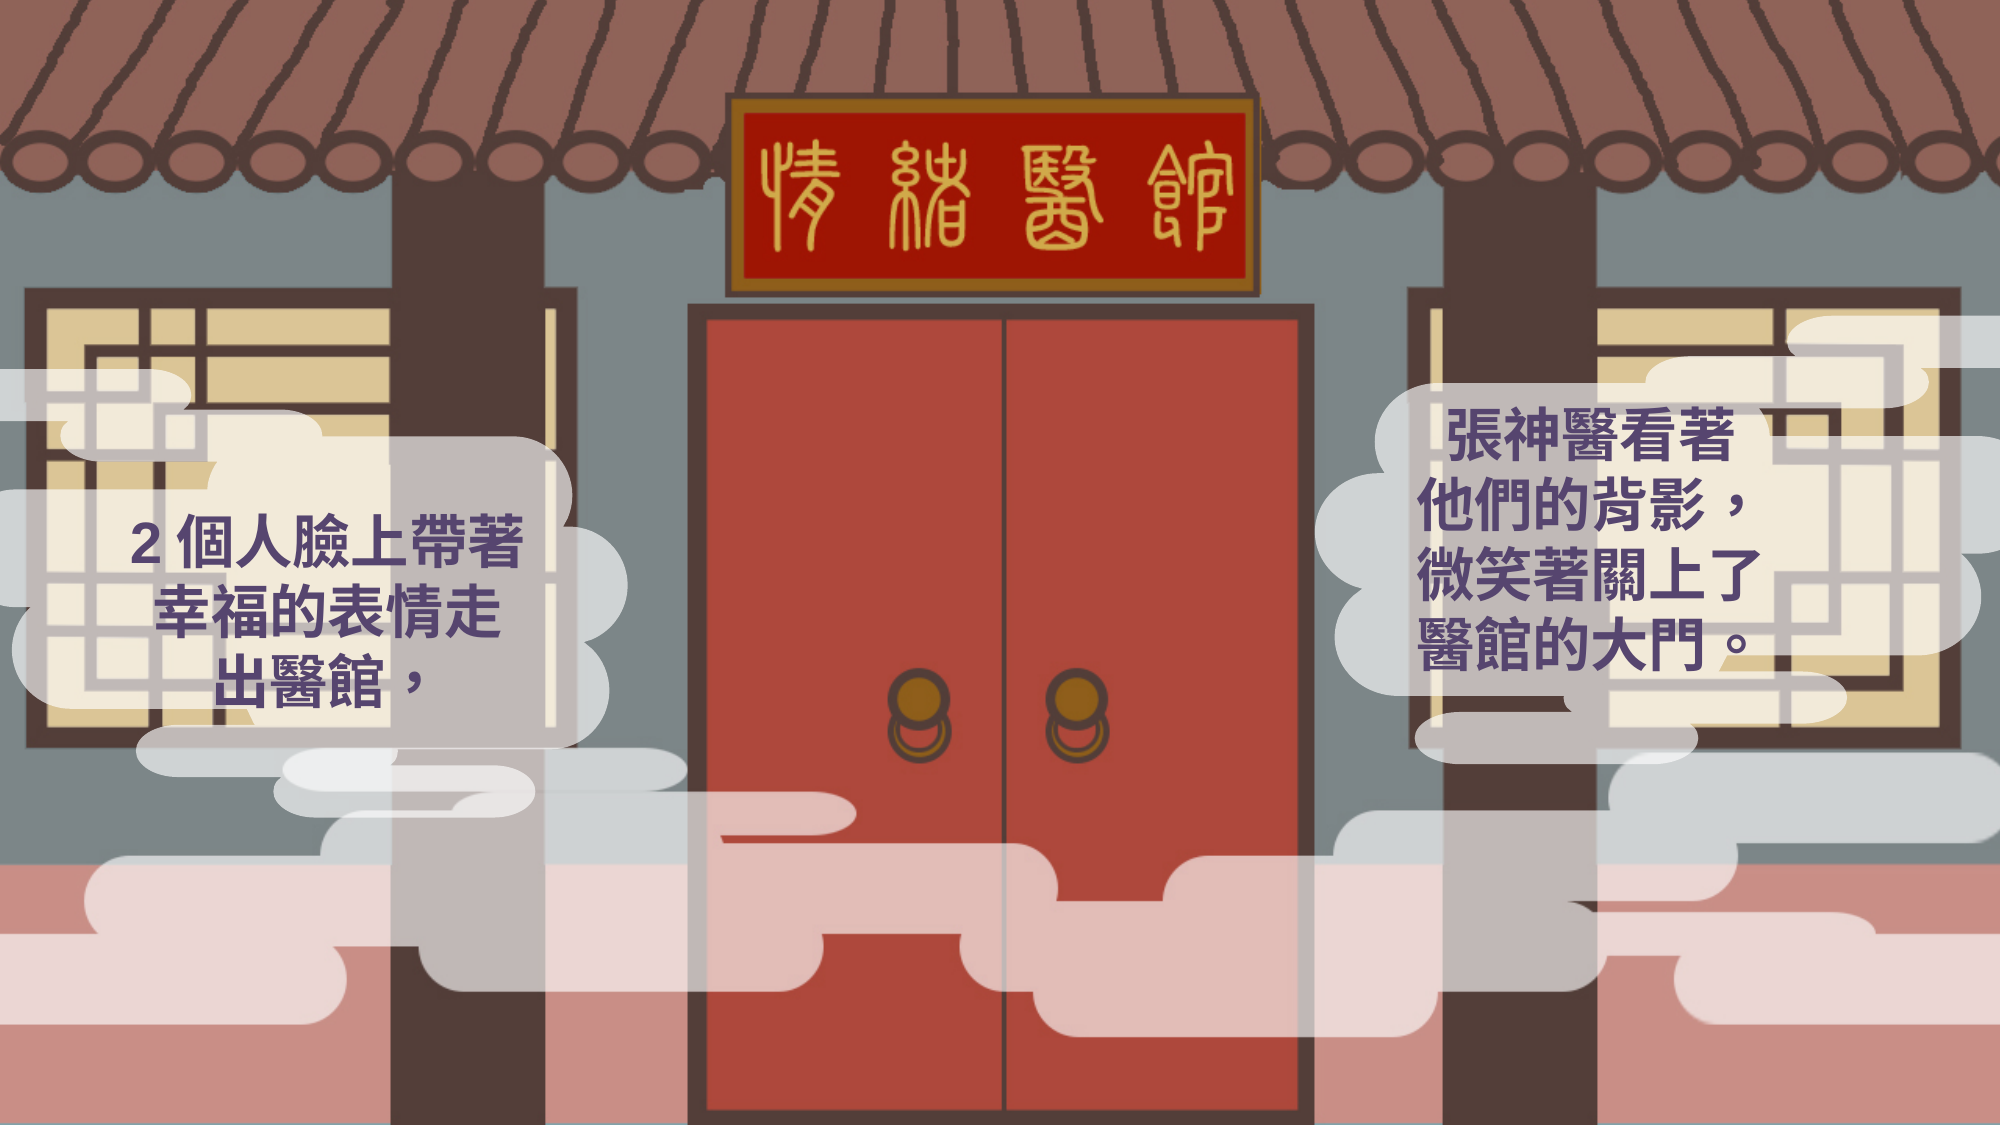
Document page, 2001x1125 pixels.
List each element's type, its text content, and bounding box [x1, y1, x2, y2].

picture [1817, 368, 2000, 439]
text_box 2個人臉上帶著幸福的表情走出醫館， [114, 498, 542, 793]
text_box [0, 369, 628, 750]
text_box [273, 793, 536, 818]
text_box 張神醫看著 他們的背影， 微笑著關上了 醫館的大門。 [1364, 391, 1817, 686]
text_box [1406, 315, 2000, 409]
text_box [1314, 474, 1848, 765]
text_box [1817, 436, 2000, 656]
picture [0, 0, 2000, 1125]
picture [0, 422, 216, 491]
